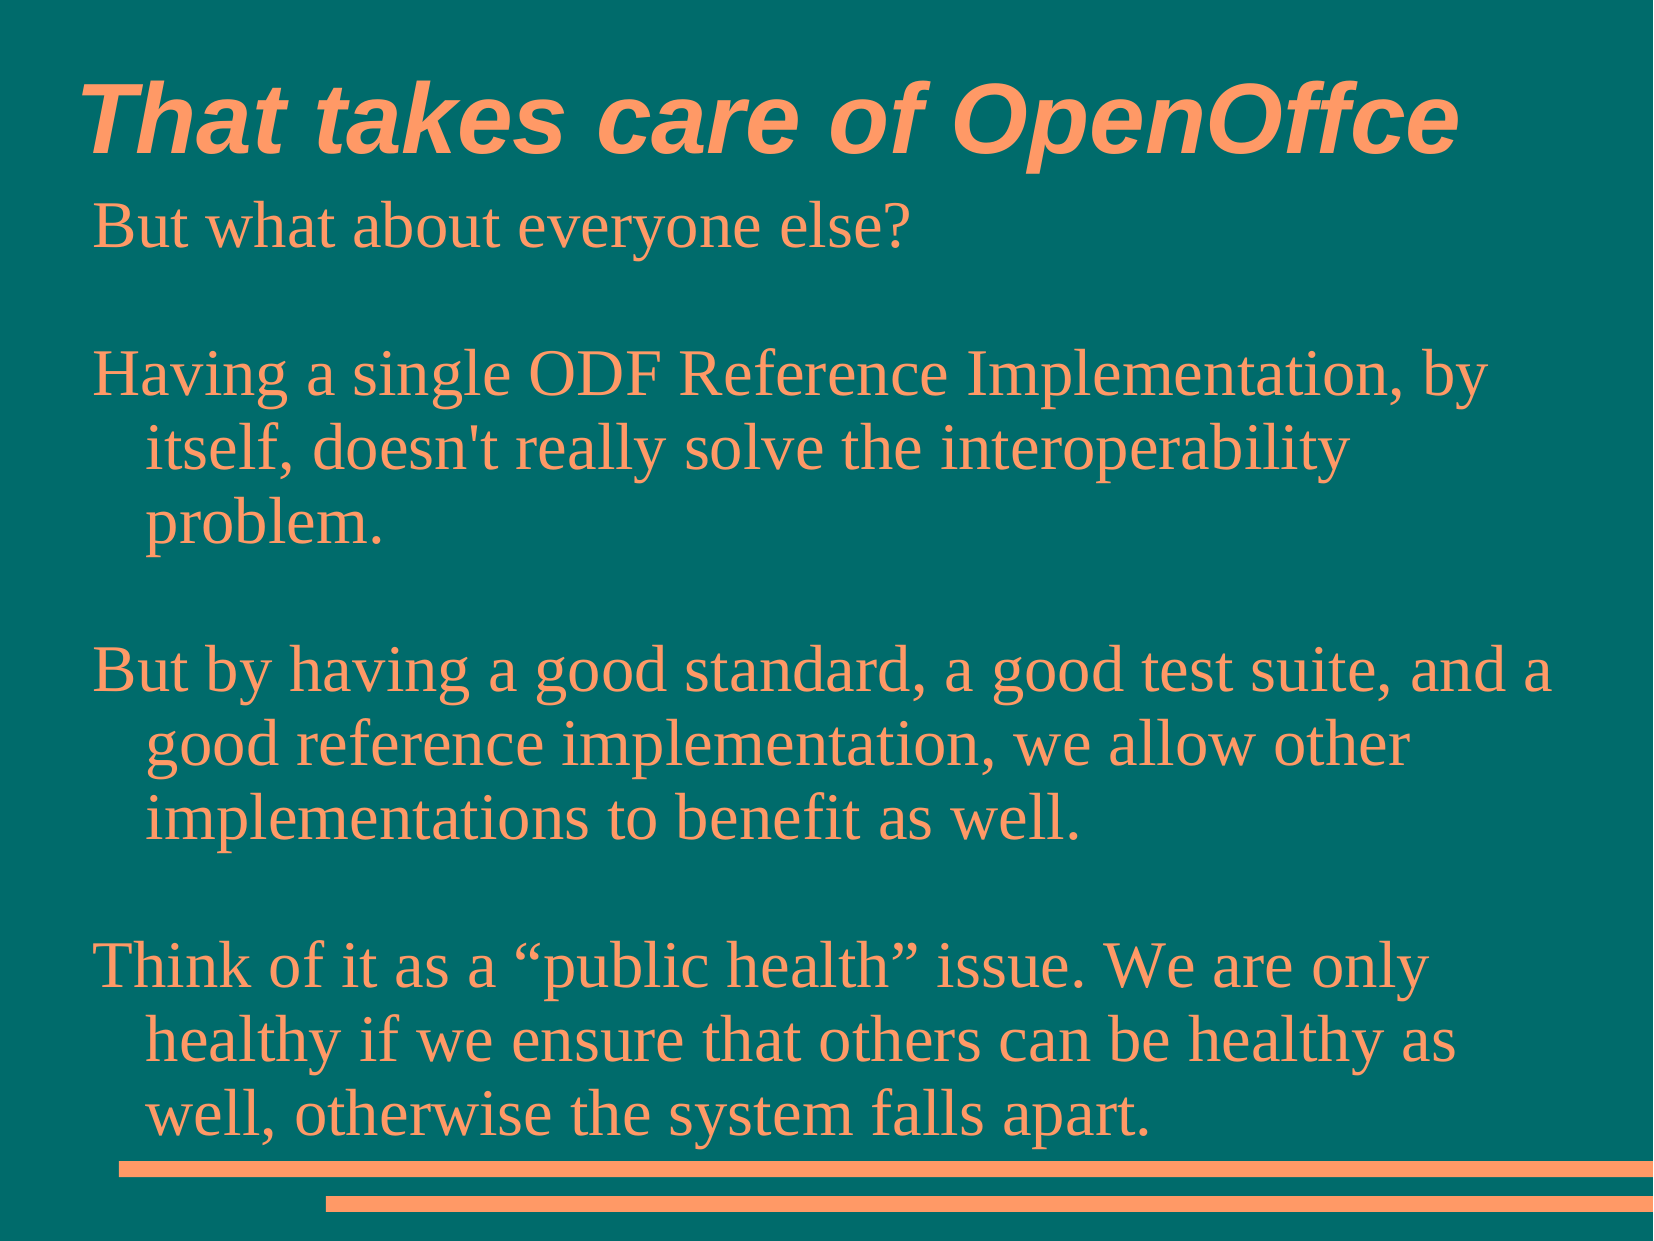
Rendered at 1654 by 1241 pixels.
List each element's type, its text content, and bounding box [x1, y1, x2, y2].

title That takes care of OpenOffce [75, 15, 1576, 223]
list But what about everyone else? Having a single ODF Reference Implementation, by itself, doesn't really solve the interoperability problem. But by having a good standard, a good test suite, and a good reference implementation, we allow other implementations to benefit as well. Think of it as a “public health” issue. We are only healthy if we ensure that others can be healthy as well, otherwise the system falls apart. [75, 187, 1561, 1151]
